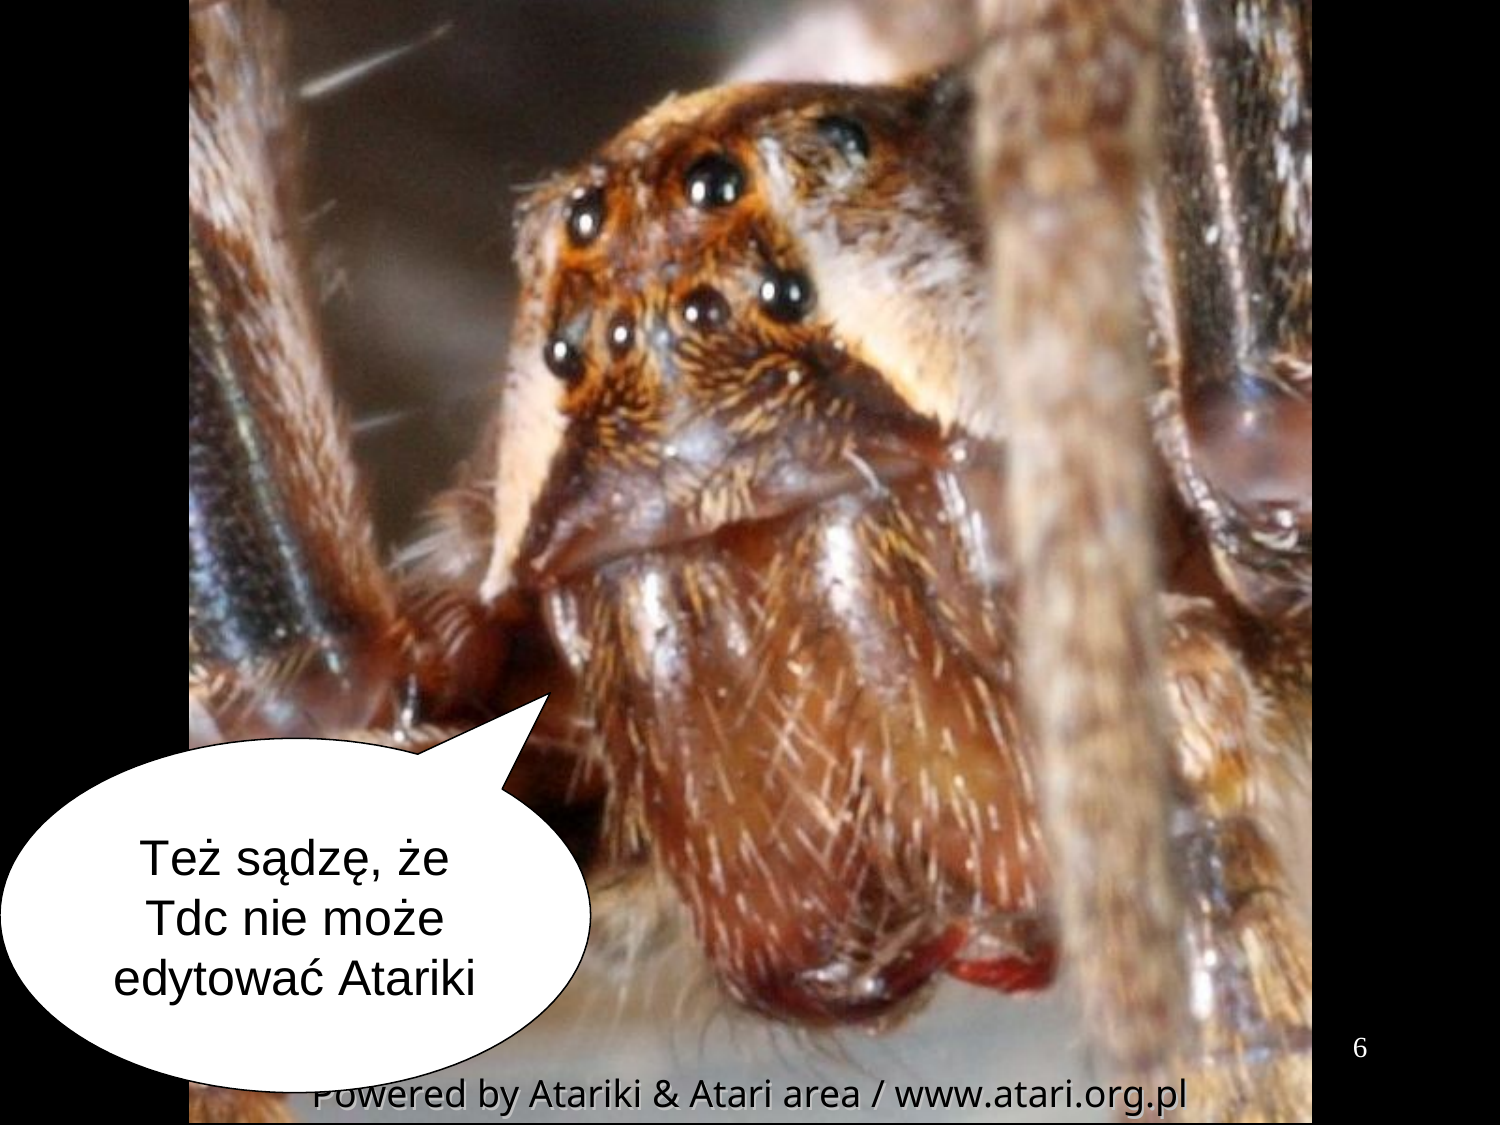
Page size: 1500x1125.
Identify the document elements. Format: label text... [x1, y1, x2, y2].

text_box Powered by Atariki & Atari area / www.atari.org.pl [0, 1062, 1500, 1123]
picture [189, 0, 1312, 1062]
text_box Też sądzę, że Tdc nie może edytować Atariki [0, 692, 591, 1093]
